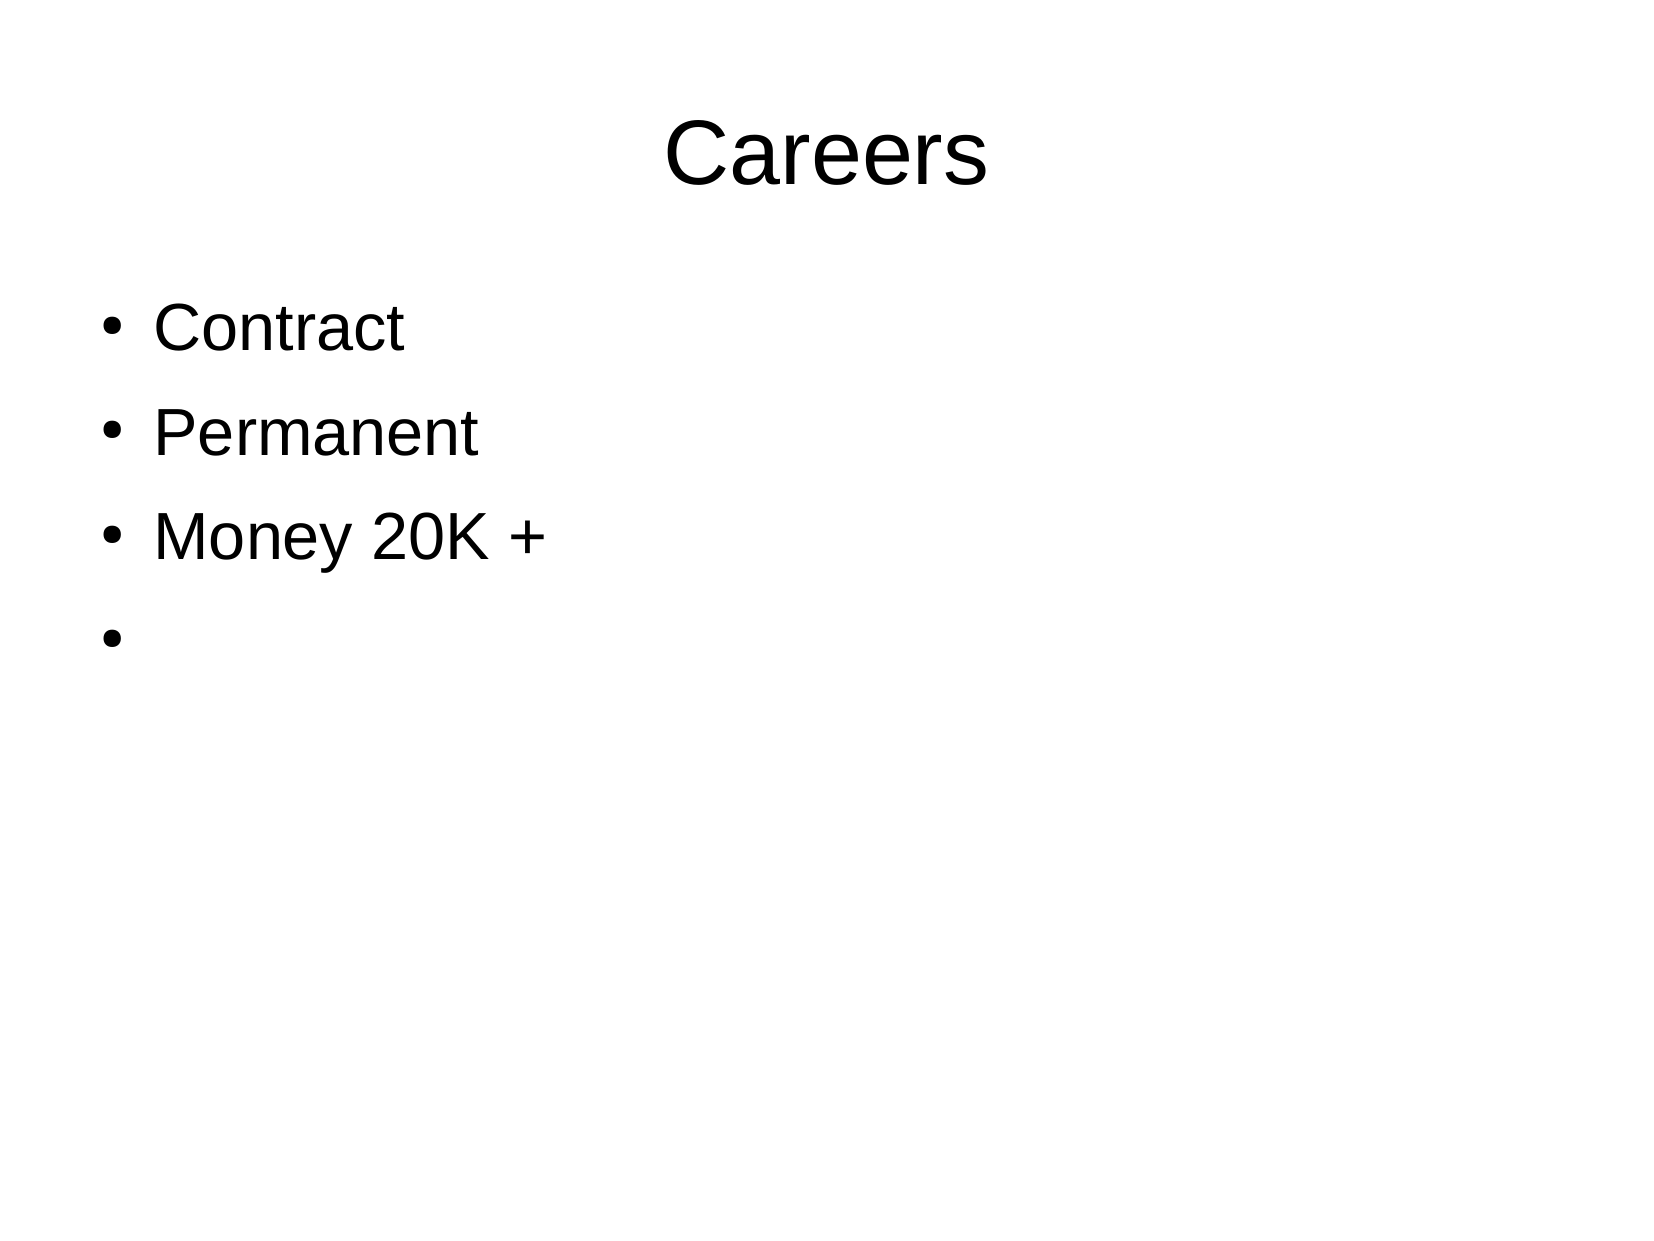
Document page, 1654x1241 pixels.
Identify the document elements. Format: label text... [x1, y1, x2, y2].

title Careers [82, 56, 1571, 250]
list Contract Permanent Money 20K + [82, 290, 1571, 1109]
